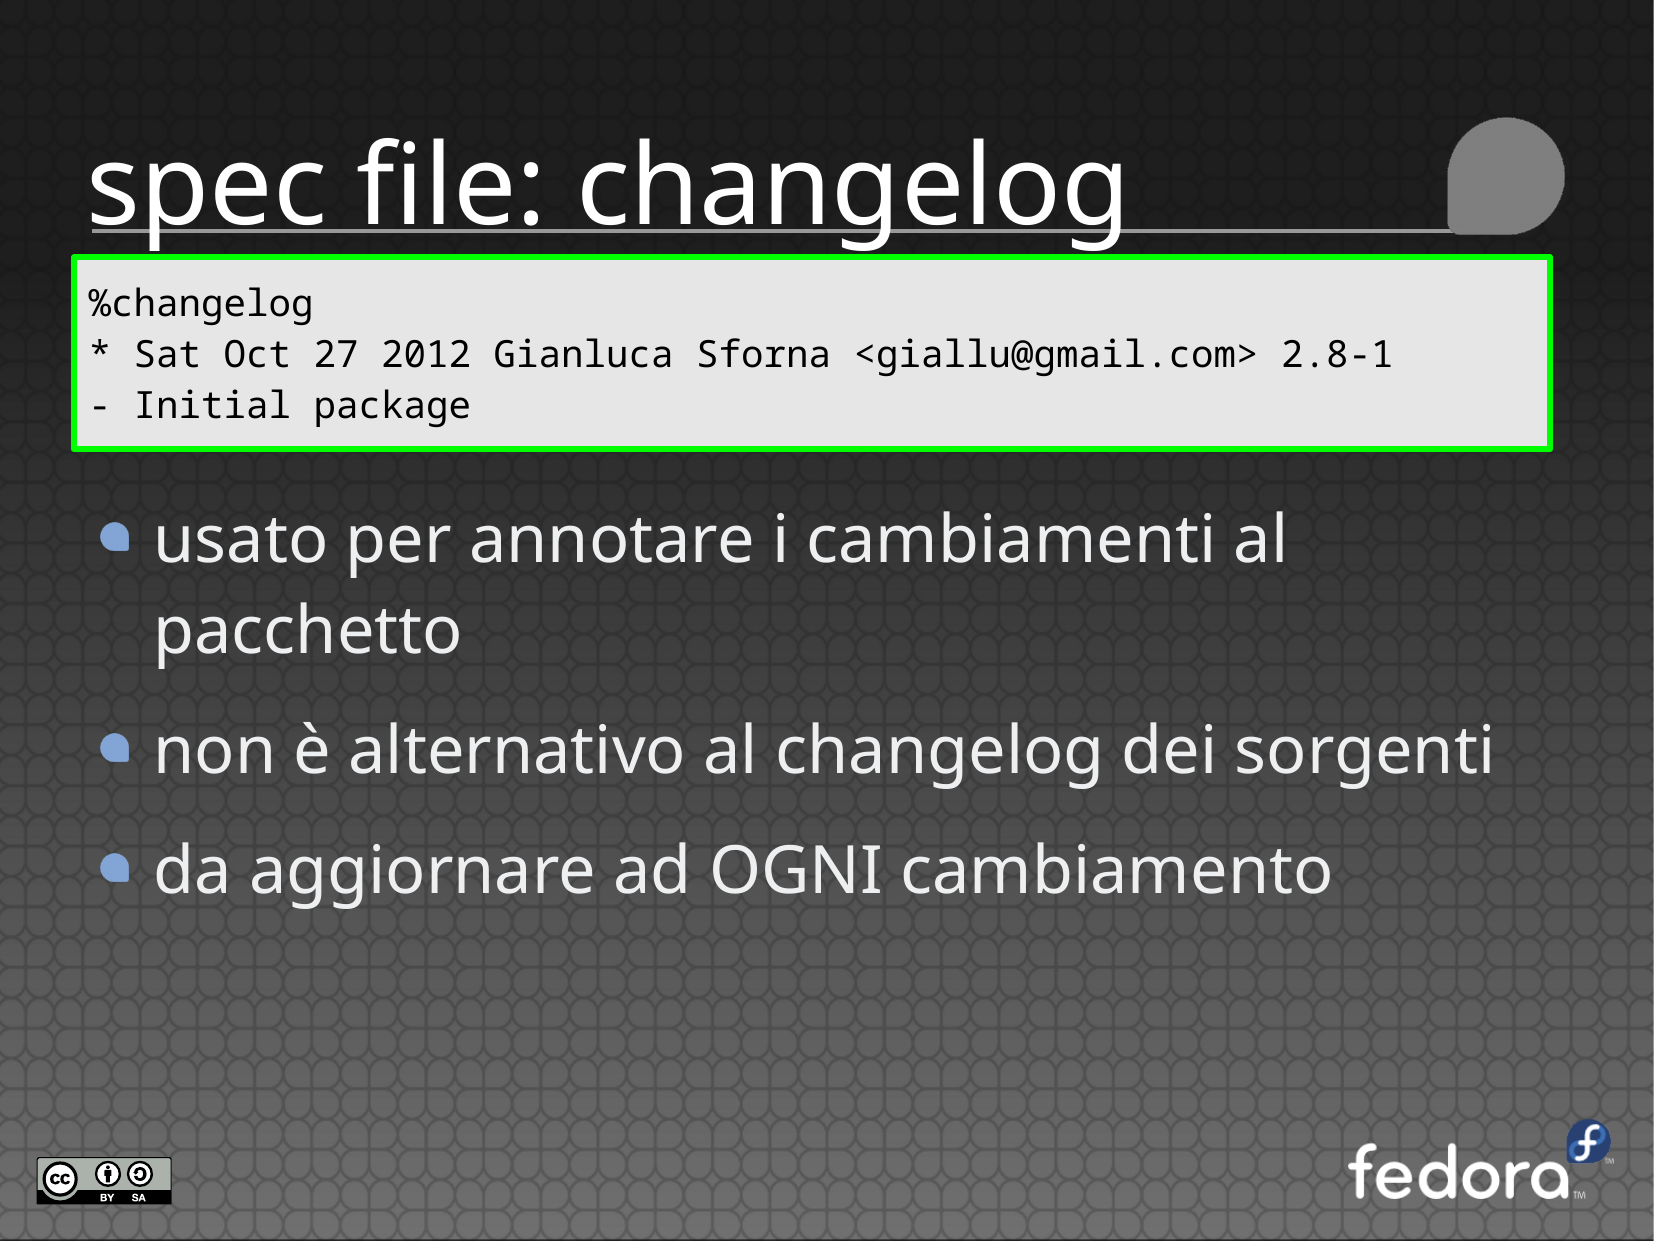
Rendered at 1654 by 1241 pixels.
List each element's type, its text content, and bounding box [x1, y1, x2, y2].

picture [0, 0, 1654, 1241]
title spec file: changelog [86, 110, 1576, 251]
text_box %changelog * Sat Oct 27 2012 Gianluca Sforna <giallu@gmail.com> 2.8-1 - Initial package [73, 257, 1551, 427]
list usato per annotare i cambiamenti al pacchetto non è alternativo al changelog dei sorgenti da aggiornare ad OGNI cambiamento [82, 490, 1571, 939]
